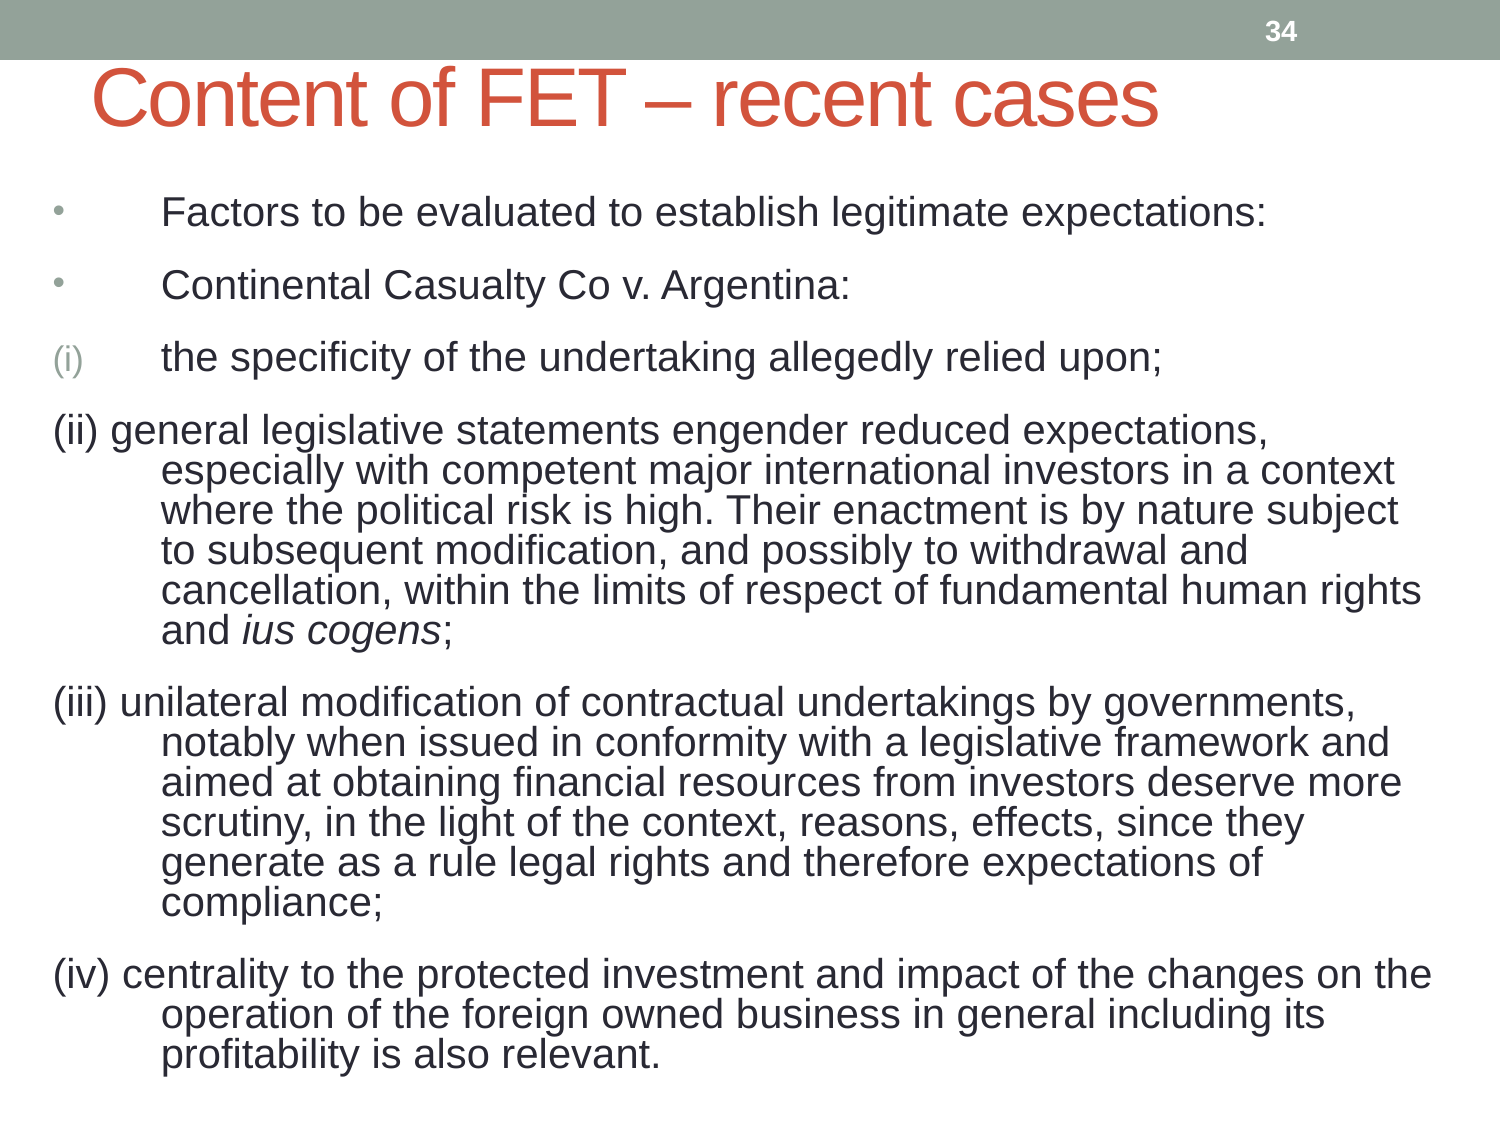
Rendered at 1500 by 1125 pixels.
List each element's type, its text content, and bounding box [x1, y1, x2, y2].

title Content of FET – recent cases [75, 0, 1425, 187]
list Factors to be evaluated to establish legitimate expectations: Continental Casualty Co v. Argentina: the specificity of the undertaking allegedly relied upon; (ii) general legislative statements engender reduced expectations, especially with competent major international investors in a context where the political risk is high. Their enactment is by nature subject to subsequent modification, and possibly to withdrawal and cancellation, within the limits of respect of fundamental human rights and ius cogens; (iii) unilateral modification of contractual undertakings by governments, notably when issued in conformity with a legislative framework and aimed at obtaining financial resources from investors deserve more scrutiny, in the light of the context, reasons, effects, since they generate as a rule legal rights and therefore expectations of compliance; (iv) centrality to the protected investment and impact of the changes on the operation of the foreign owned business in general including its profitability is also relevant. [37, 187, 1450, 1125]
